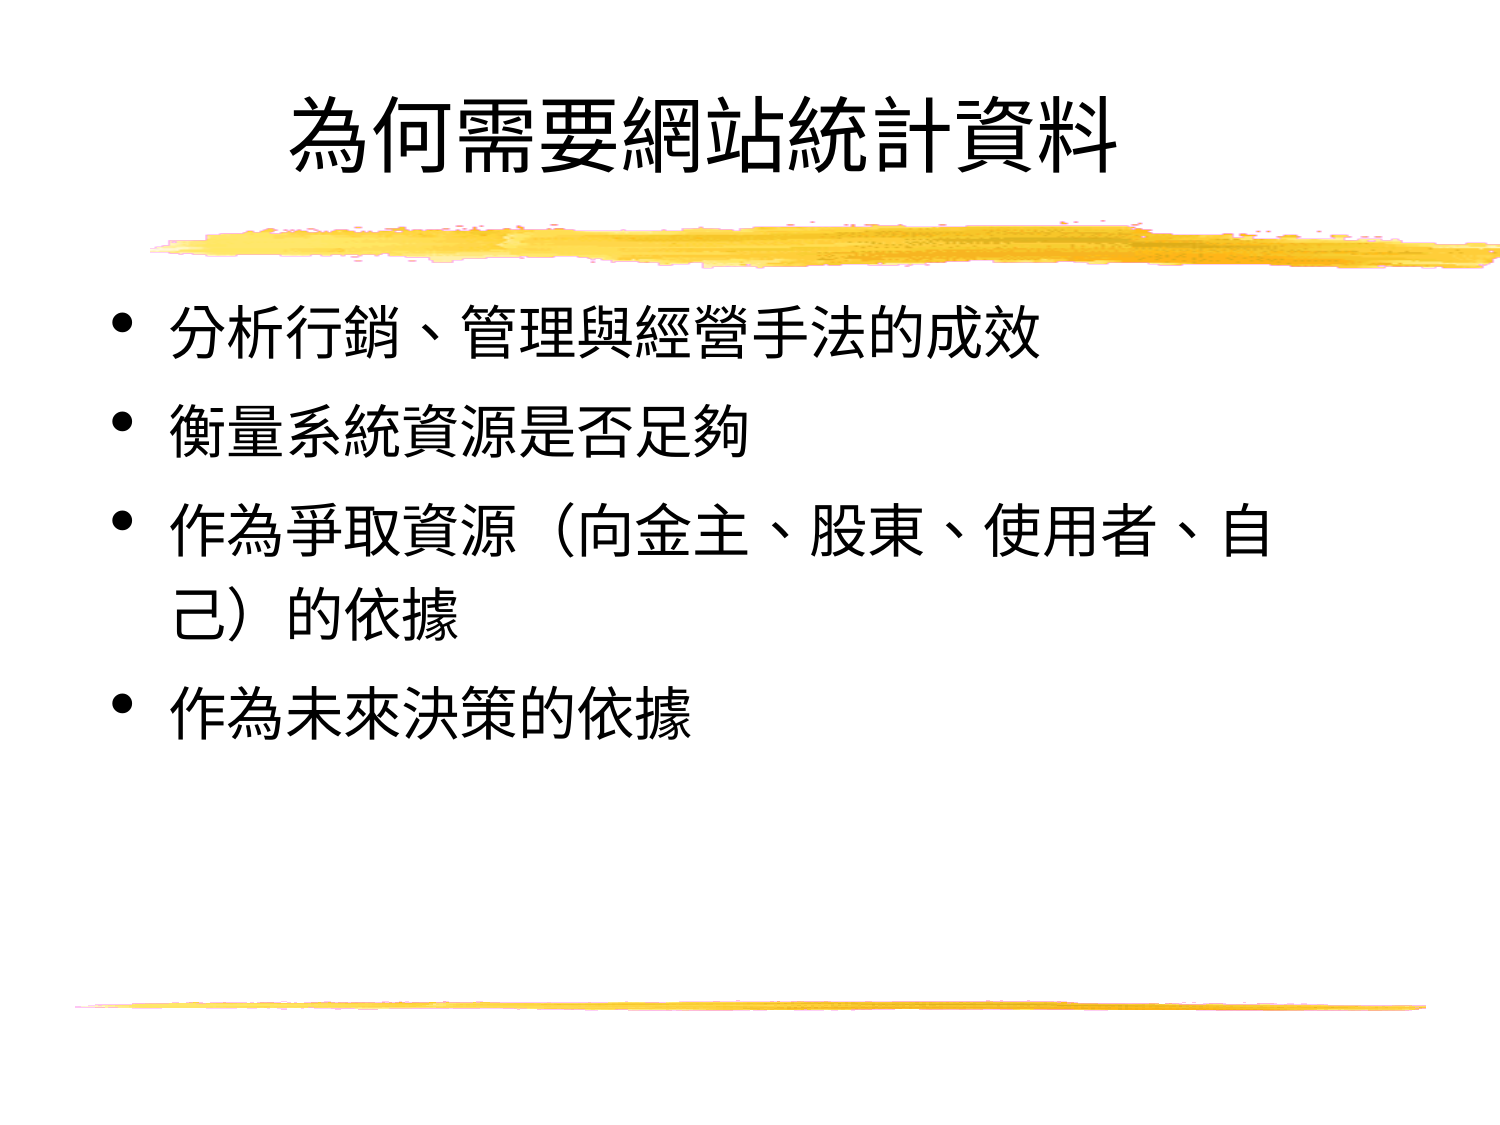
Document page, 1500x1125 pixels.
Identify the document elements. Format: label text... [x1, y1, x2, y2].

picture [150, 215, 1500, 279]
title 為何需要網站統計資料 [66, 30, 1342, 231]
list 分析行銷、管理與經營手法的成效 衡量系統資源是否足夠 作為爭取資源（向金主、股東、使用者、自己）的依據 作為未來決策的依據 [112, 287, 1388, 963]
picture [75, 999, 1426, 1013]
